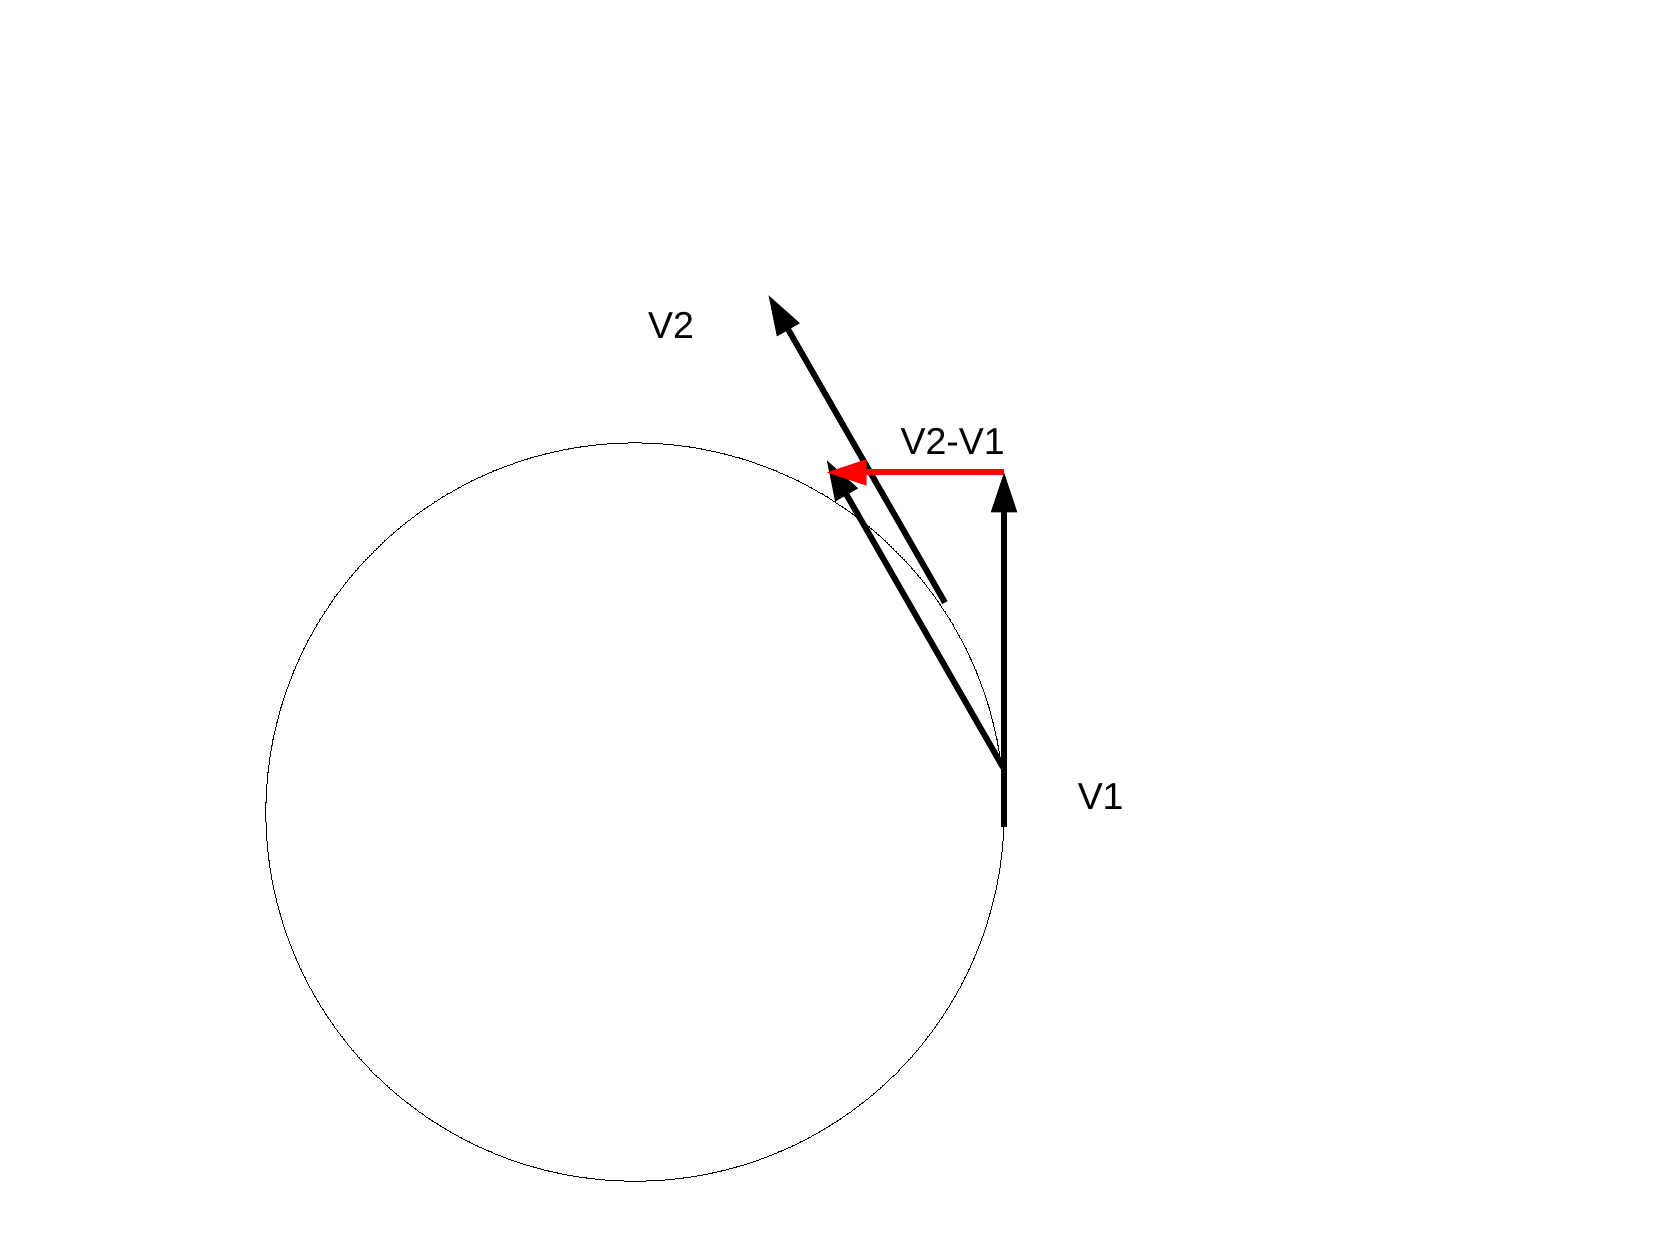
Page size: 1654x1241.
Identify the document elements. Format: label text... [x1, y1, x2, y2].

text_box [868, 525, 1000, 754]
text_box V2-V1 [885, 413, 1020, 471]
text_box V1 [1063, 767, 1139, 825]
text_box V2 [633, 297, 709, 355]
text_box [265, 442, 1004, 1182]
